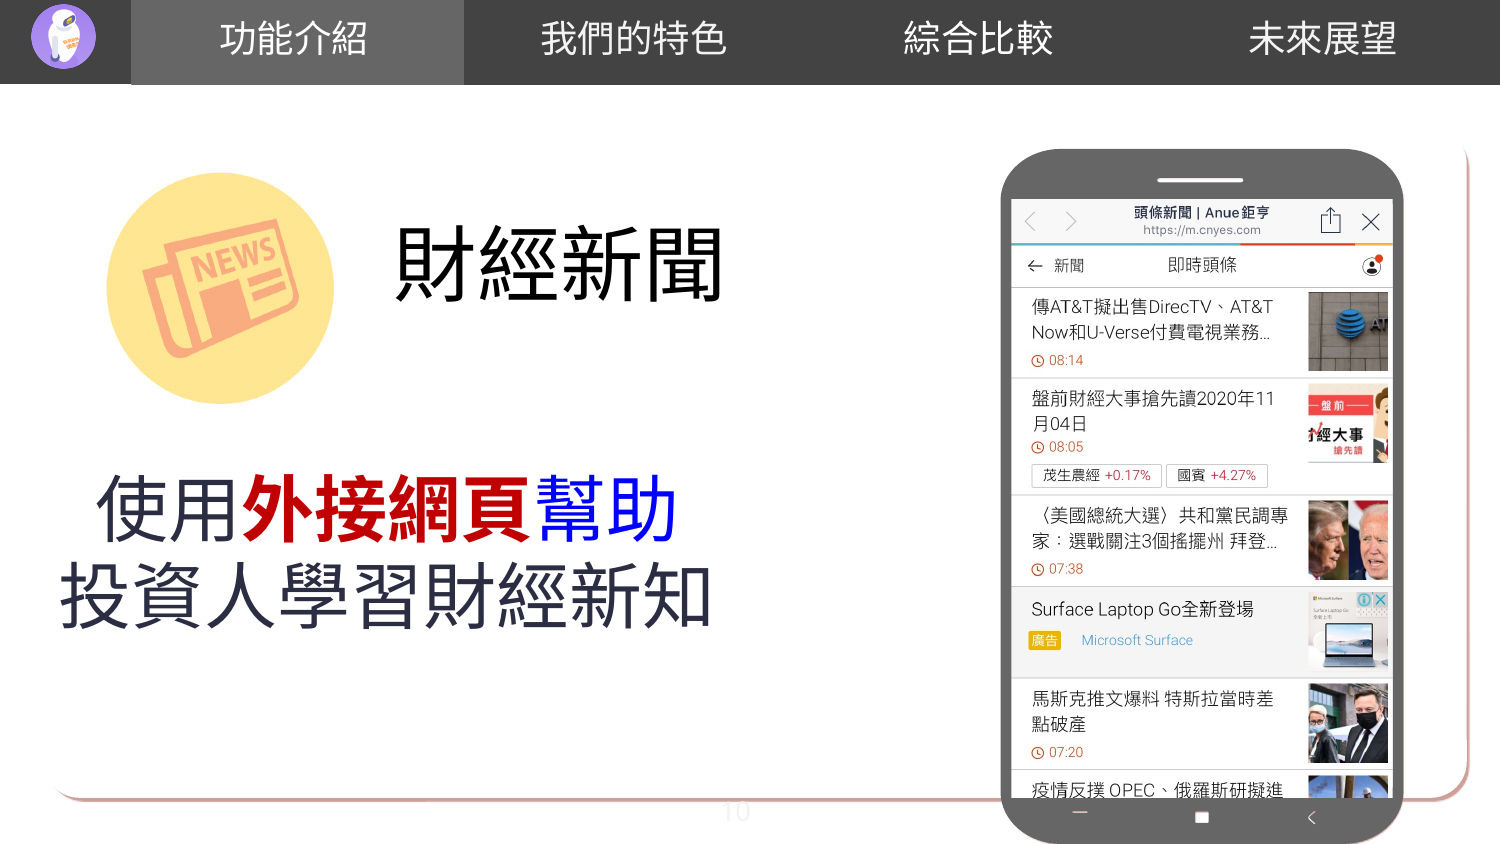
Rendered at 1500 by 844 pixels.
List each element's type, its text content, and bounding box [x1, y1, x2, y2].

text_box [43, 127, 1467, 844]
text_box 10 [705, 779, 796, 844]
text_box 綜合比較 [810, 0, 1153, 84]
picture [95, 136, 352, 423]
text_box [0, 0, 131, 84]
text_box 使用外接網頁幫助 投資人學習財經新知 [43, 455, 865, 644]
picture [31, 4, 96, 69]
text_box 財經新聞 [379, 204, 836, 379]
text_box 未來展望 [1153, 0, 1500, 84]
text_box 功能介紹 [131, 0, 464, 84]
text_box 我們的特色 [464, 0, 810, 84]
picture [1011, 199, 1393, 798]
